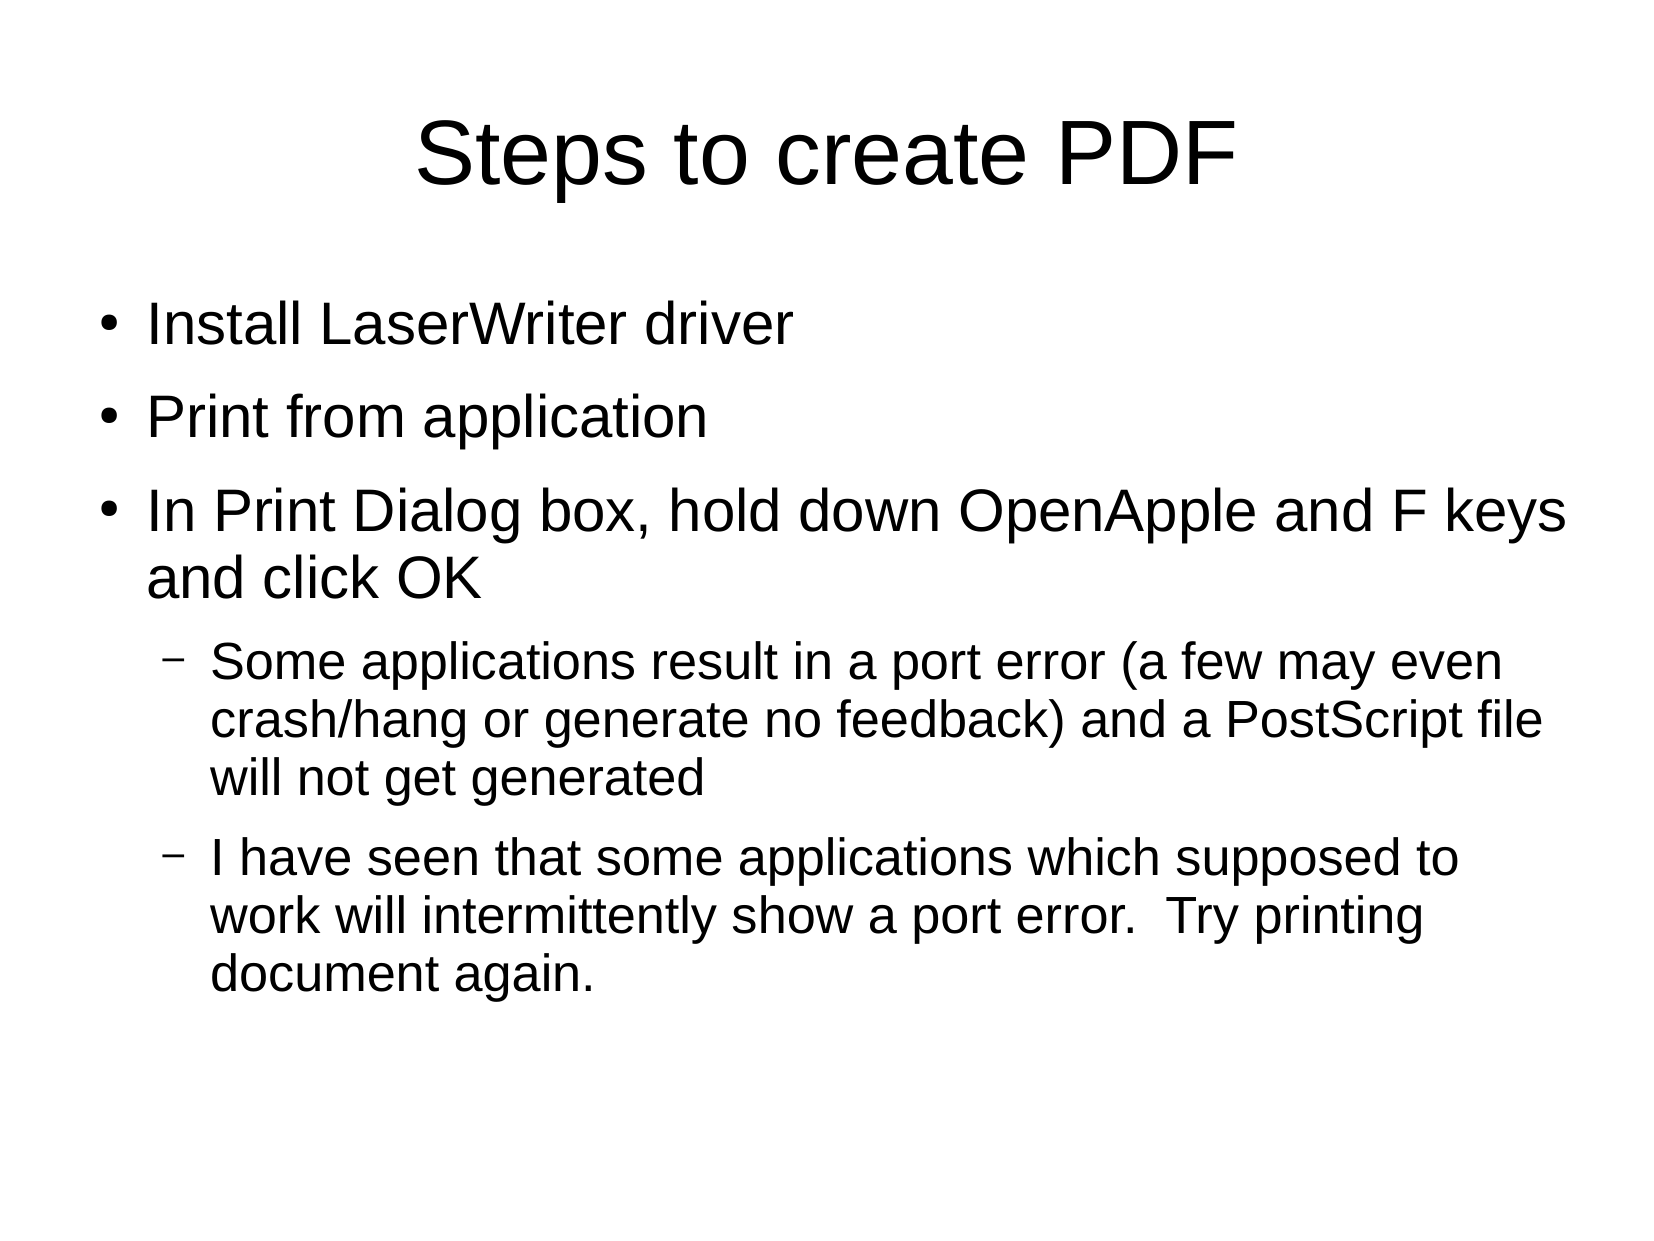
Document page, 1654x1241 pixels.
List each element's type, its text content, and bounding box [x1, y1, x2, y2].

title Steps to create PDF [82, 49, 1571, 257]
list Install LaserWriter driver Print from application In Print Dialog box, hold down OpenApple and F keys and click OK Some applications result in a port error (a few may even crash/hang or generate no feedback) and a PostScript file will not get generated I have seen that some applications which supposed to work will intermittently show a port error. Try printing document again. [82, 290, 1571, 1010]
